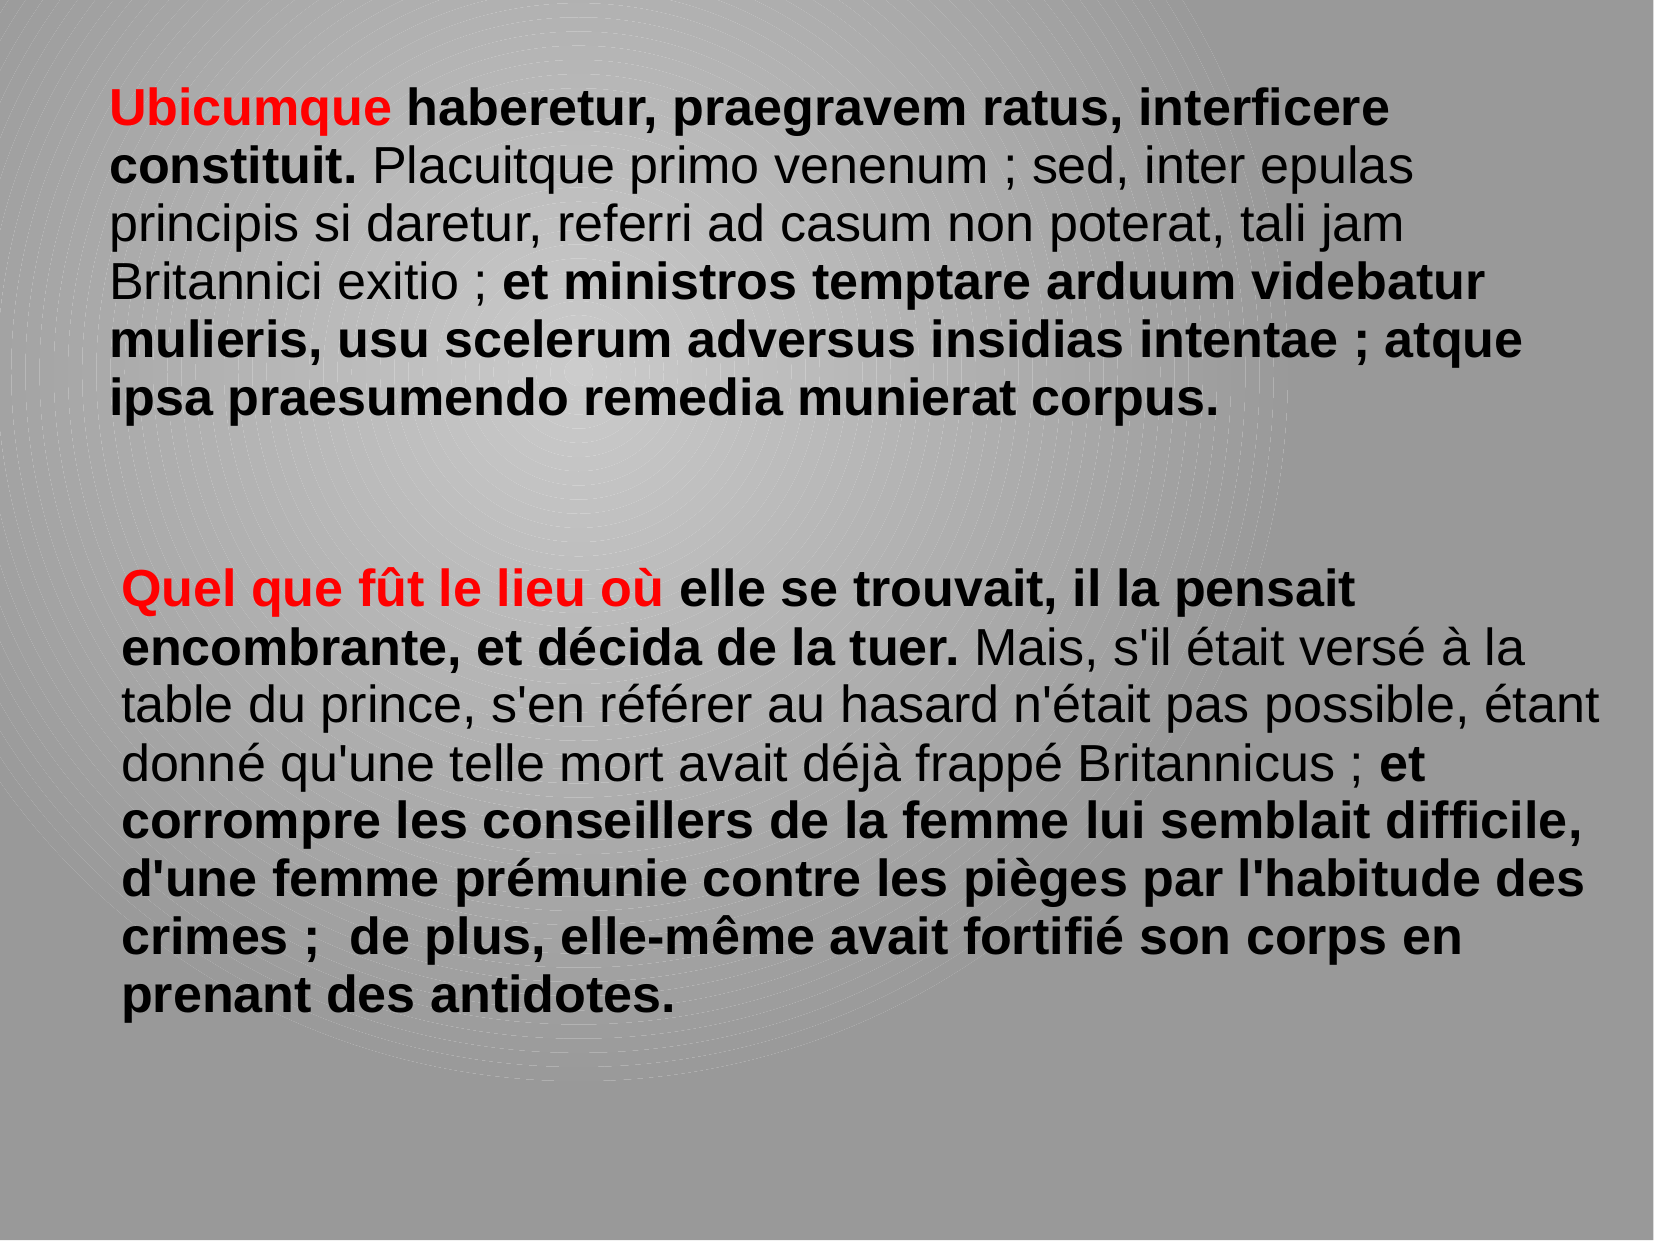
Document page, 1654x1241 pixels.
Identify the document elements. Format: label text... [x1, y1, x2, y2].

text_box Quel que fût le lieu où elle se trouvait, il la pensait encombrante, et décida de la tuer. Mais, s'il était versé à la table du prince, s'en référer au hasard n'était pas possible, étant donné qu'une telle mort avait déjà frappé Britannicus ; et corrompre les conseillers de la femme lui semblait difficile, d'une femme prémunie contre les pièges par l'habitude des crimes ; de plus, elle-même avait fortifié son corps en prenant des antidotes. [106, 552, 1619, 1040]
text_box Ubicumque haberetur, praegravem ratus, interficere constituit. Placuitque primo venenum ; sed, inter epulas principis si daretur, referri ad casum non poterat, tali jam Britannici exitio ; et ministros temptare arduum videbatur mulieris, usu scelerum adversus insidias intentae ; atque ipsa praesumendo remedia munierat corpus. [94, 70, 1583, 440]
